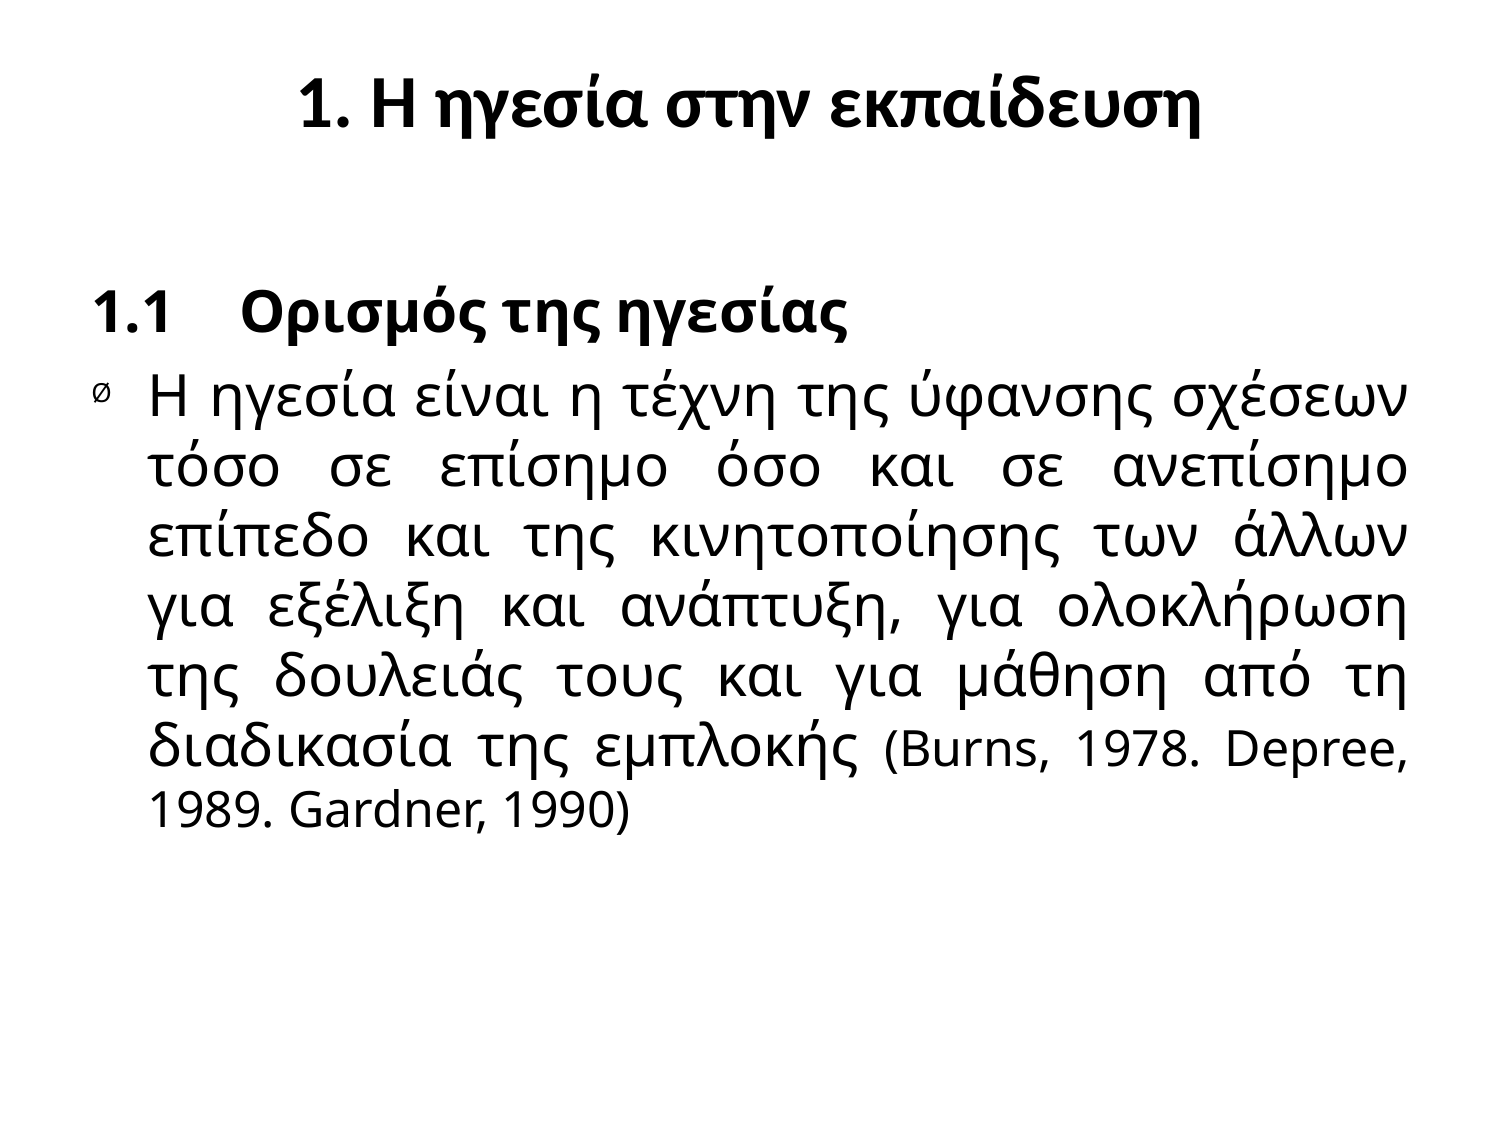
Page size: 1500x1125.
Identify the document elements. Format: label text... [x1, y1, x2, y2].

list 1.1 Ορισμός της ηγεσίας Η ηγεσία είναι η τέχνη της ύφανσης σχέσεων τόσο σε επίσημο όσο και σε ανεπίσημο επίπεδο και της κινητοποίησης των άλλων για εξέλιξη και ανάπτυξη, για ολοκλήρωση της δουλειάς τους και για μάθηση από τη διαδικασία της εμπλοκής (Burns, 1978. Depree, 1989. Gardner, 1990) [76, 267, 1425, 1005]
title 1. Η ηγεσία στην εκπαίδευση [75, 45, 1425, 233]
